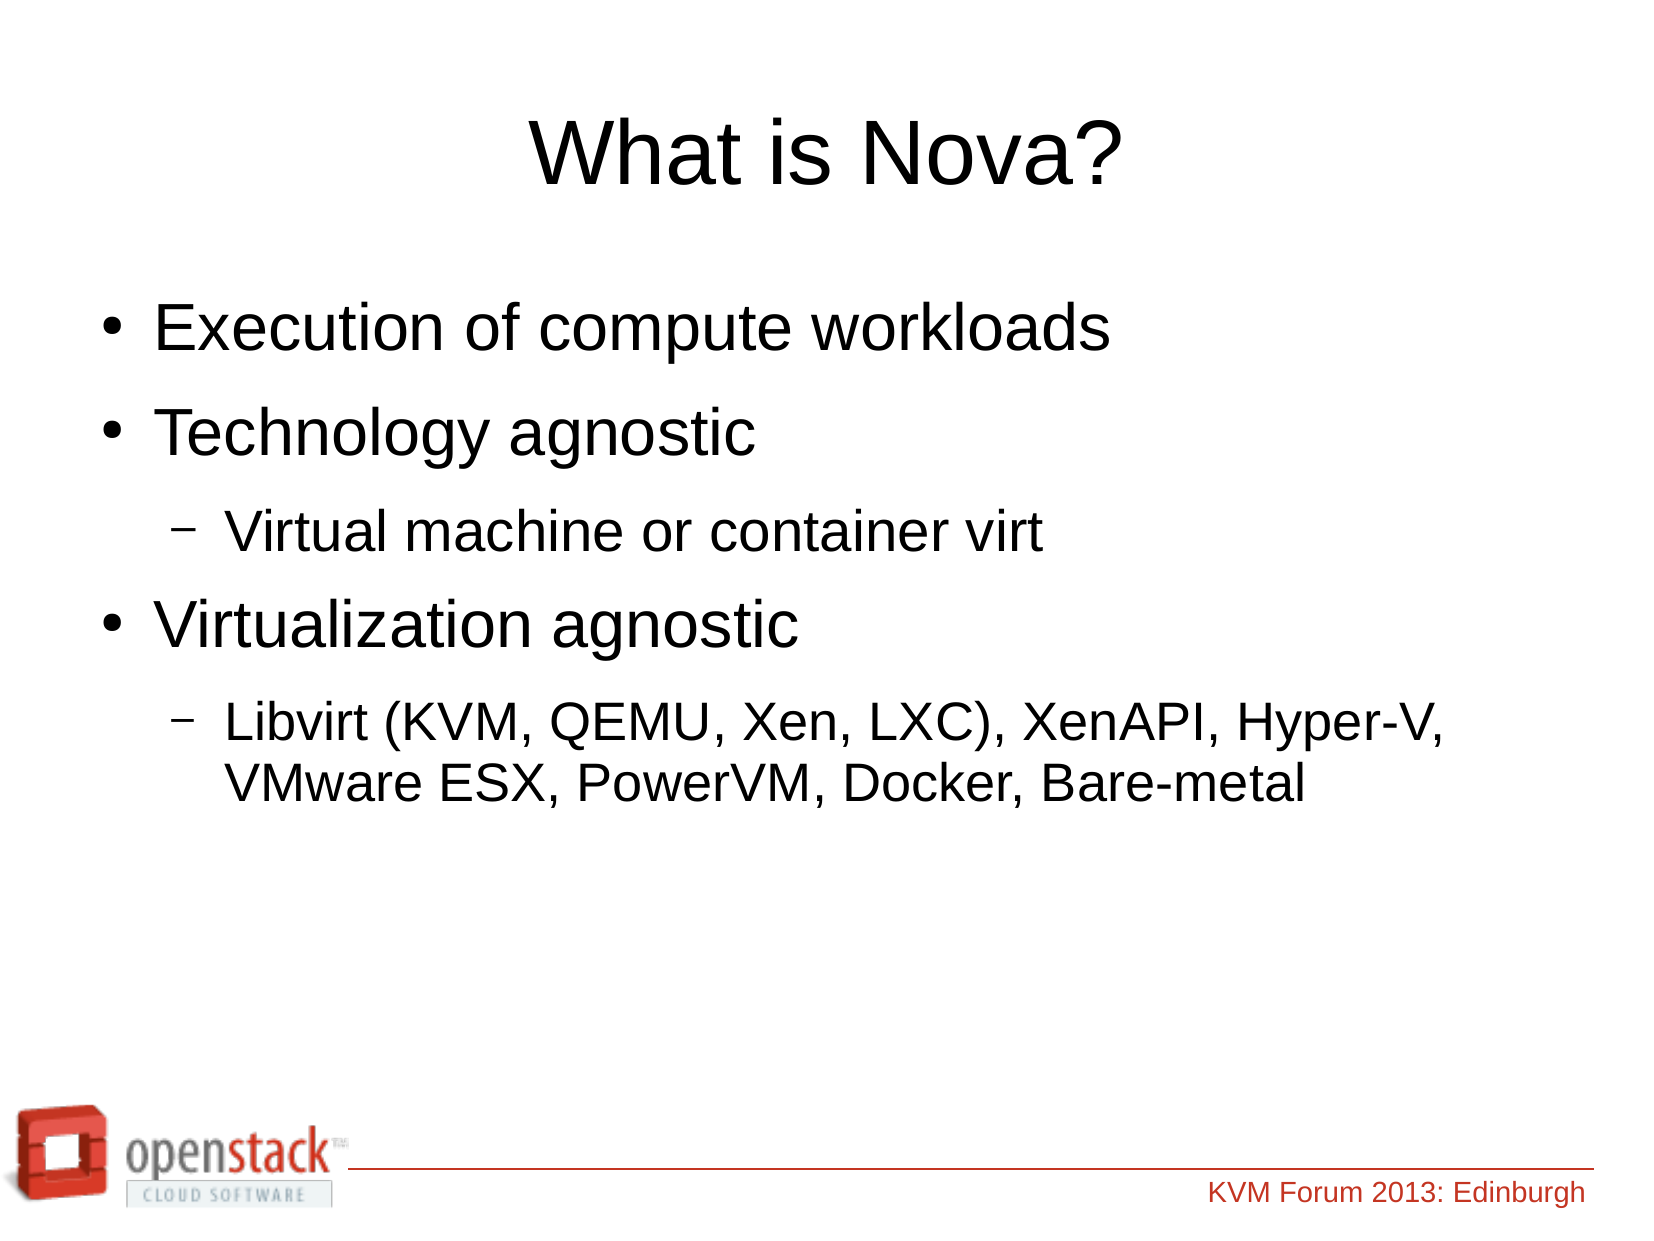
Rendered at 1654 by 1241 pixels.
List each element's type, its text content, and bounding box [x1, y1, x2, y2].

title What is Nova? [82, 49, 1571, 257]
list Execution of compute workloads Technology agnostic Virtual machine or container virt Virtualization agnostic Libvirt (KVM, QEMU, Xen, LXC), XenAPI, Hyper-V, VMware ESX, PowerVM, Docker, Bare-metal [82, 290, 1571, 1010]
picture [0, 1101, 349, 1219]
